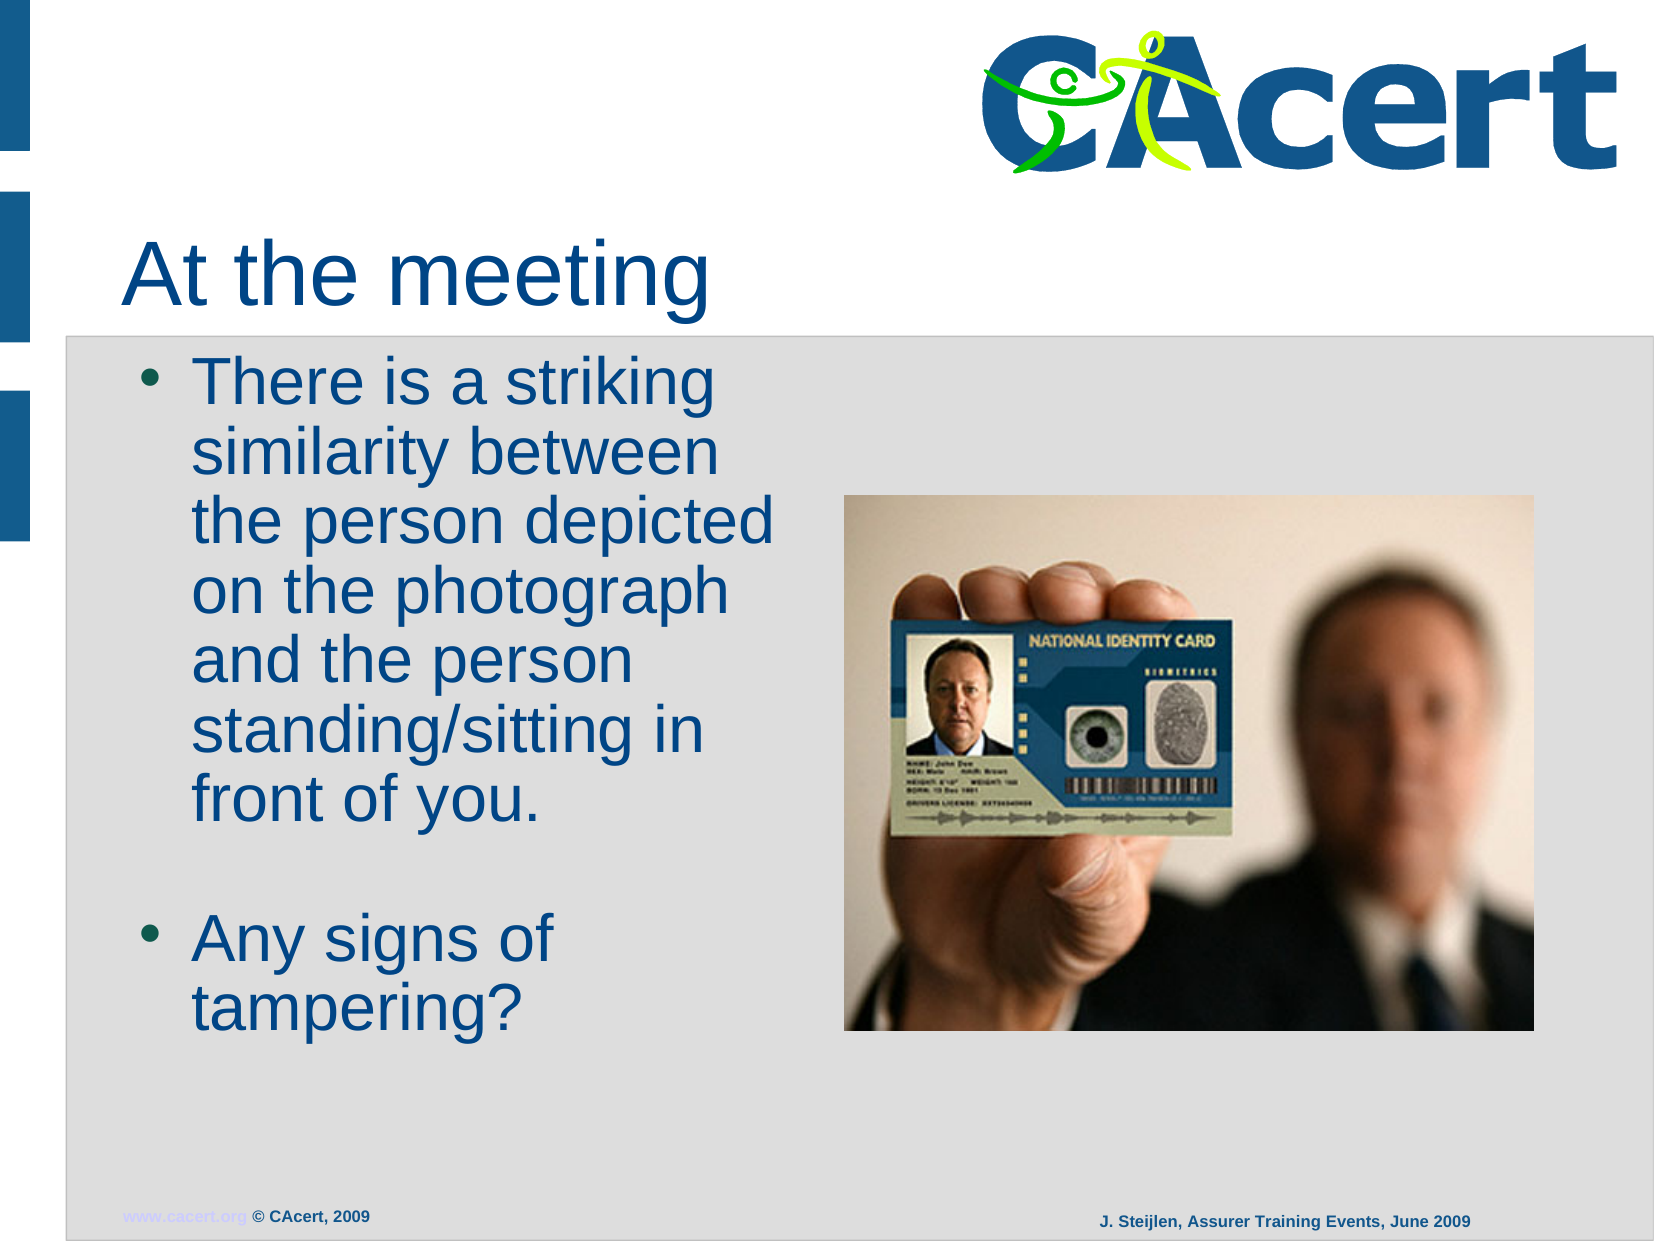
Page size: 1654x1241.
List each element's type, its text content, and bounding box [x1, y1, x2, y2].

picture [844, 495, 1534, 1031]
title At the meeting [121, 167, 1533, 326]
list There is a striking similarity between the person depicted on the photograph and the person standing/sitting in front of you. Any signs of tampering? [121, 344, 811, 1182]
